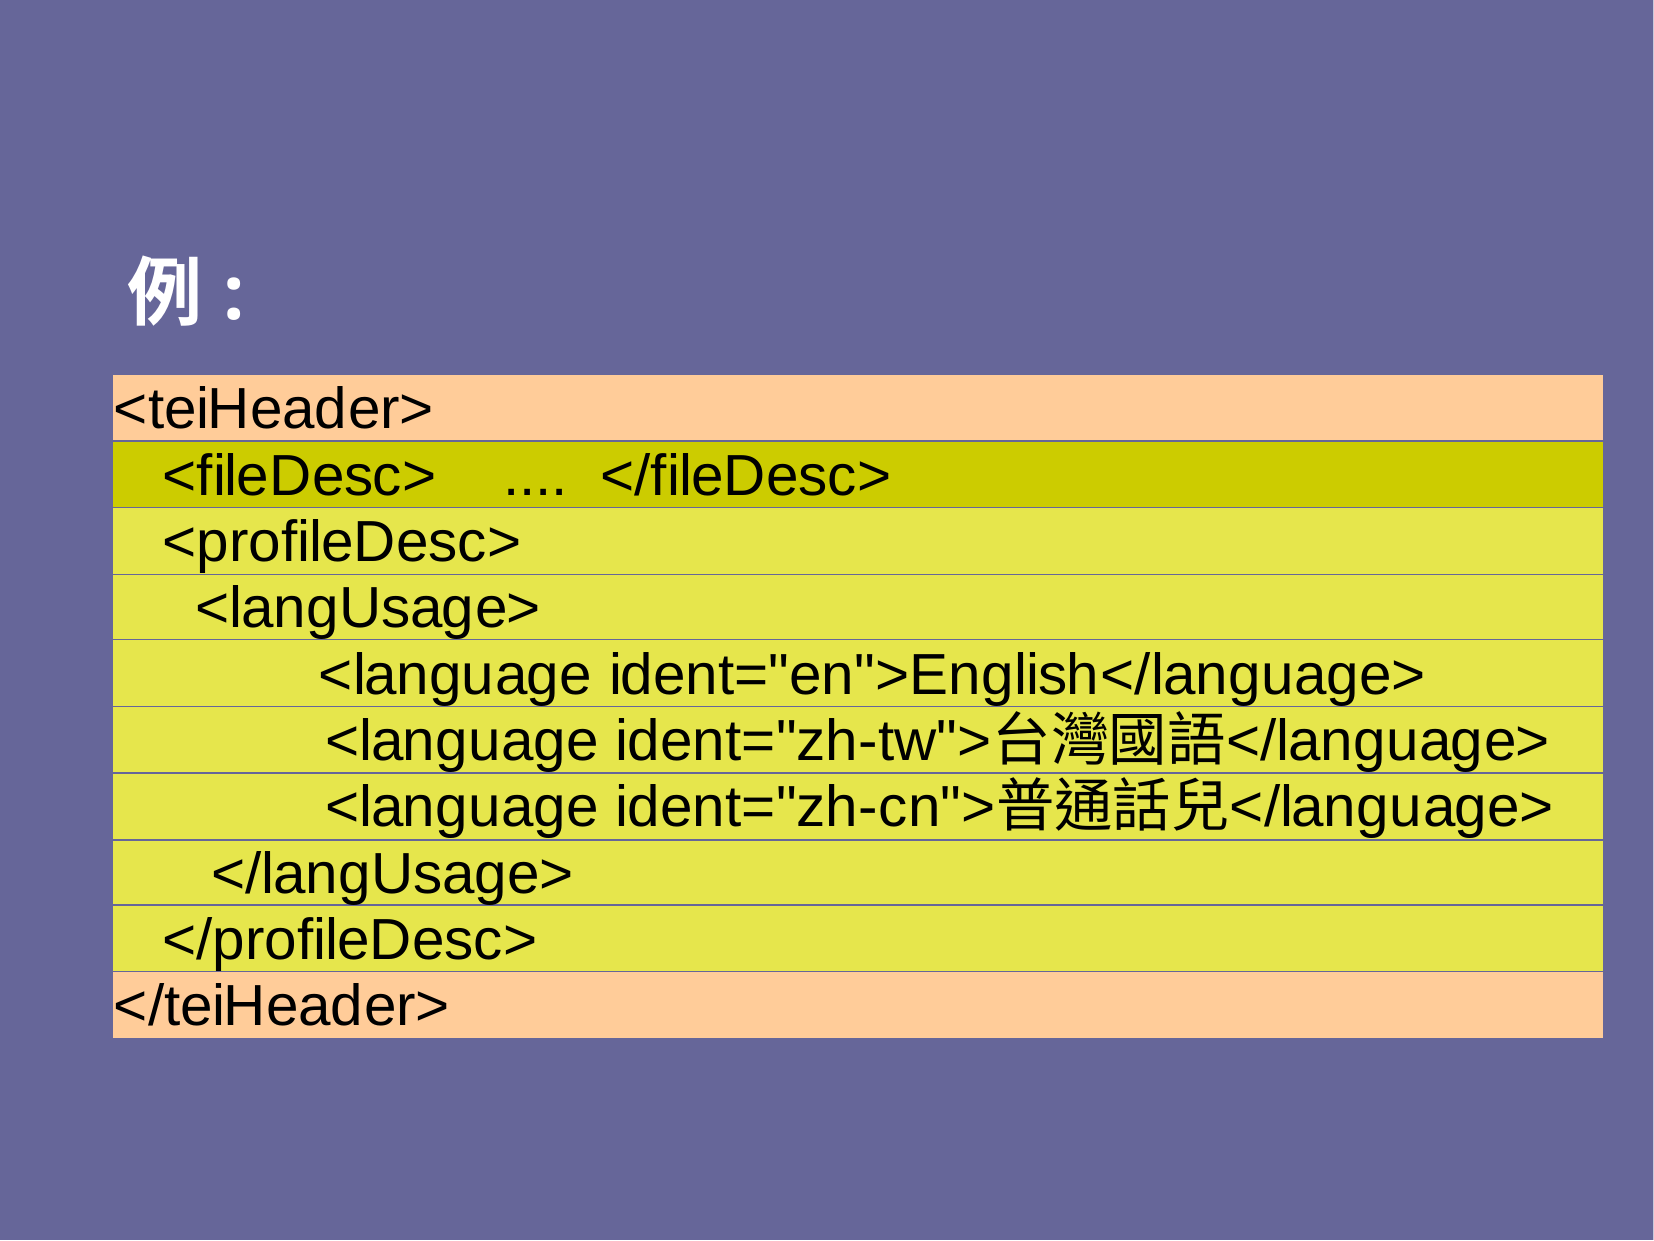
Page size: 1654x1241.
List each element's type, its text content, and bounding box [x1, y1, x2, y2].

text_box 例: [112, 225, 263, 341]
chart [112, 375, 1604, 1198]
